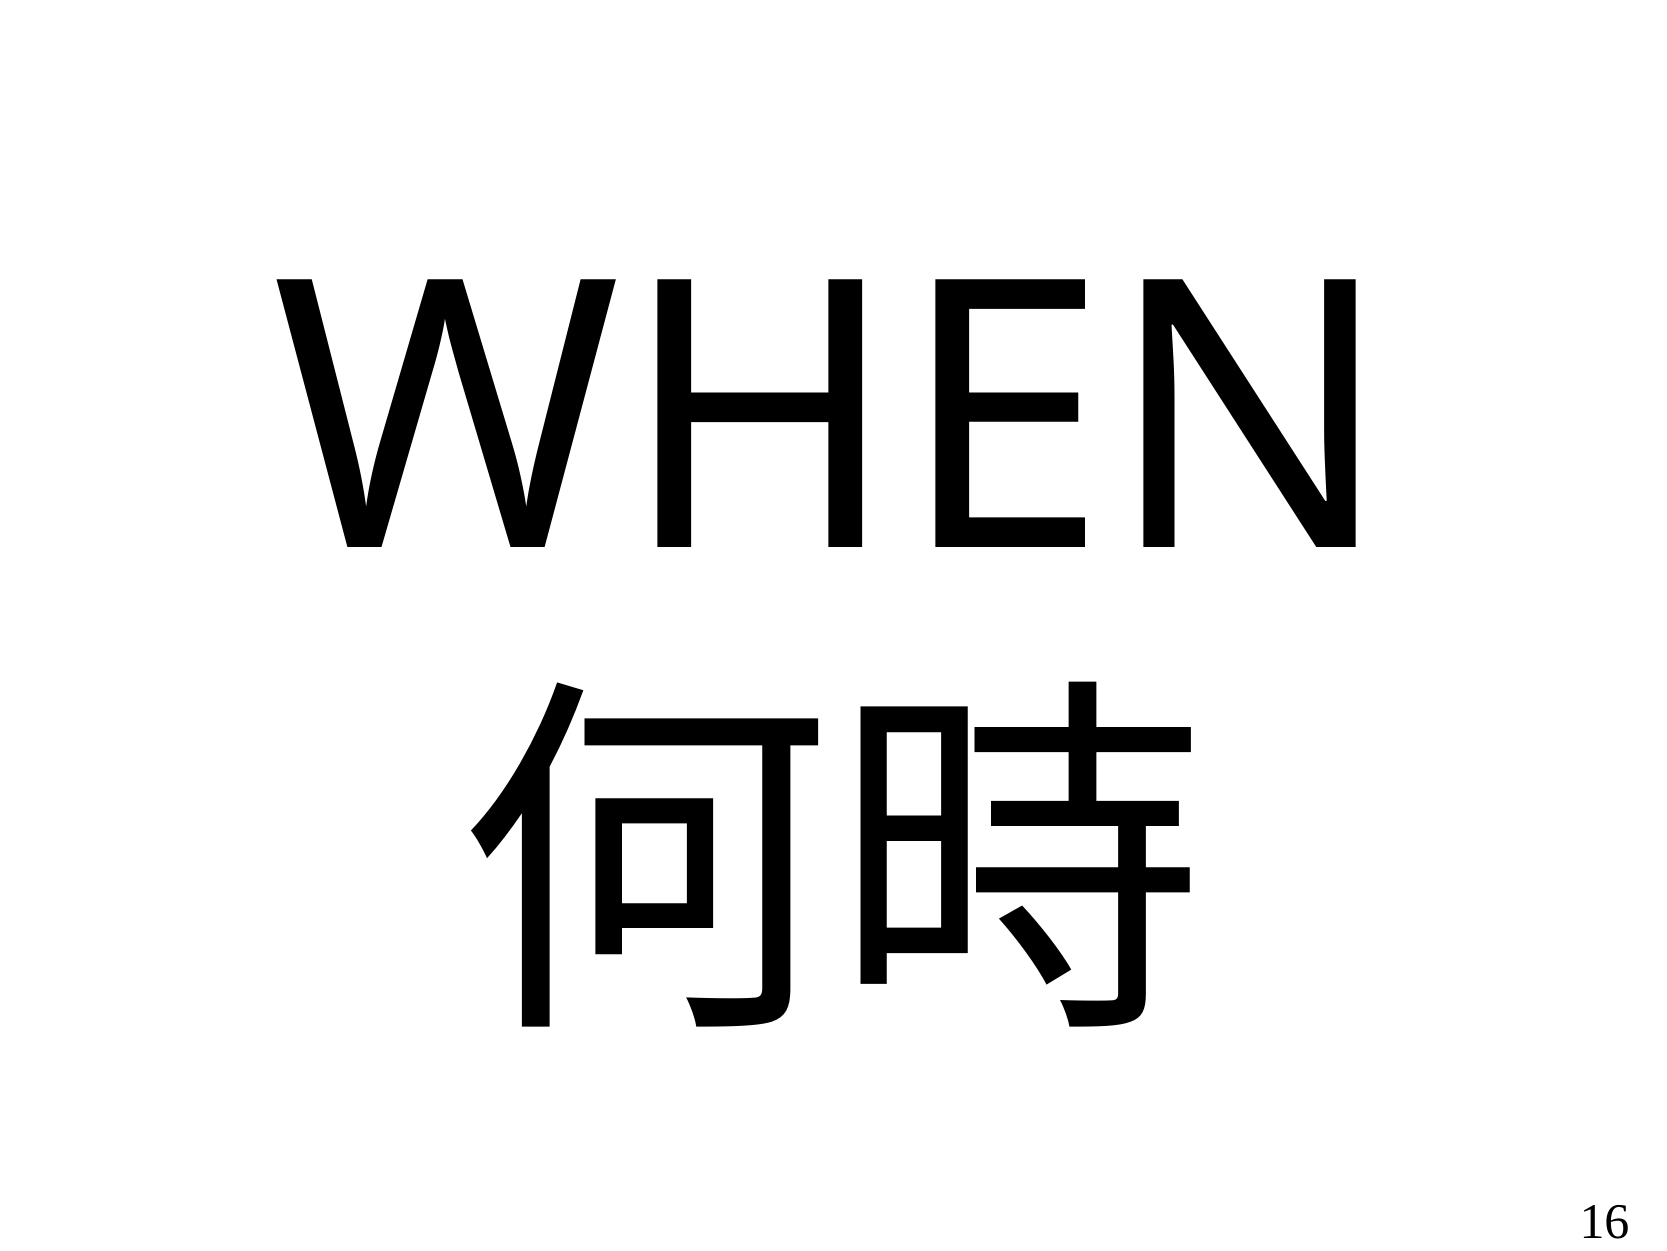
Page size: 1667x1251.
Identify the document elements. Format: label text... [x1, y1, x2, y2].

text_box WHEN 何時 [124, 165, 1542, 1081]
